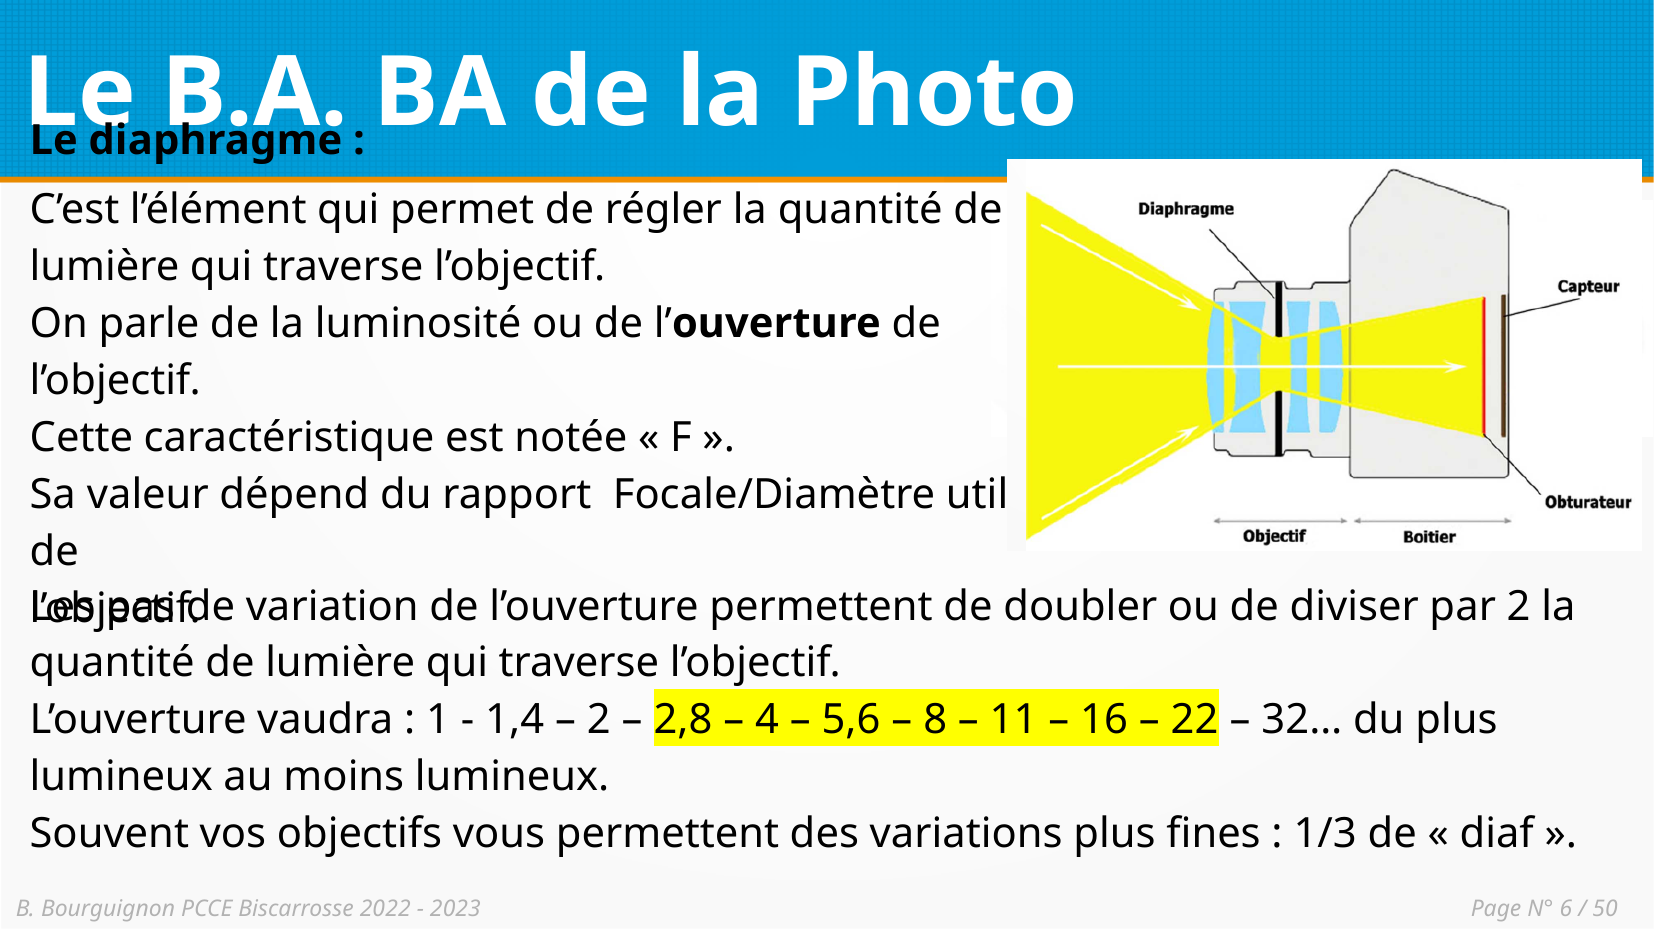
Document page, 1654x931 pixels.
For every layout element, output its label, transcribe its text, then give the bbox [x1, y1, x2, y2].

text_box Les pas de variation de l’ouverture permettent de doubler ou de diviser par 2 la quantité de lumière qui traverse l’objectif. L’ouverture vaudra : 1 - 1,4 – 2 – 2,8 – 4 – 5,6 – 8 – 11 – 16 – 22 – 32… du plus lumineux au moins lumineux. Souvent vos objectifs vous permettent des variations plus fines : 1/3 de « diaf ». [23, 569, 1619, 898]
picture [0, 160, 1654, 931]
title Le B.A. BA de la Photo [23, 17, 1619, 154]
text_box Le diaphragme : C’est l’élément qui permet de régler la quantité de lumière qui traverse l’objectif. On parle de la luminosité ou de l’ouverture de l’objectif. Cette caractéristique est notée « F ». Sa valeur dépend du rapport Focale/Diamètre utile de l’objectif. [23, 165, 1087, 569]
